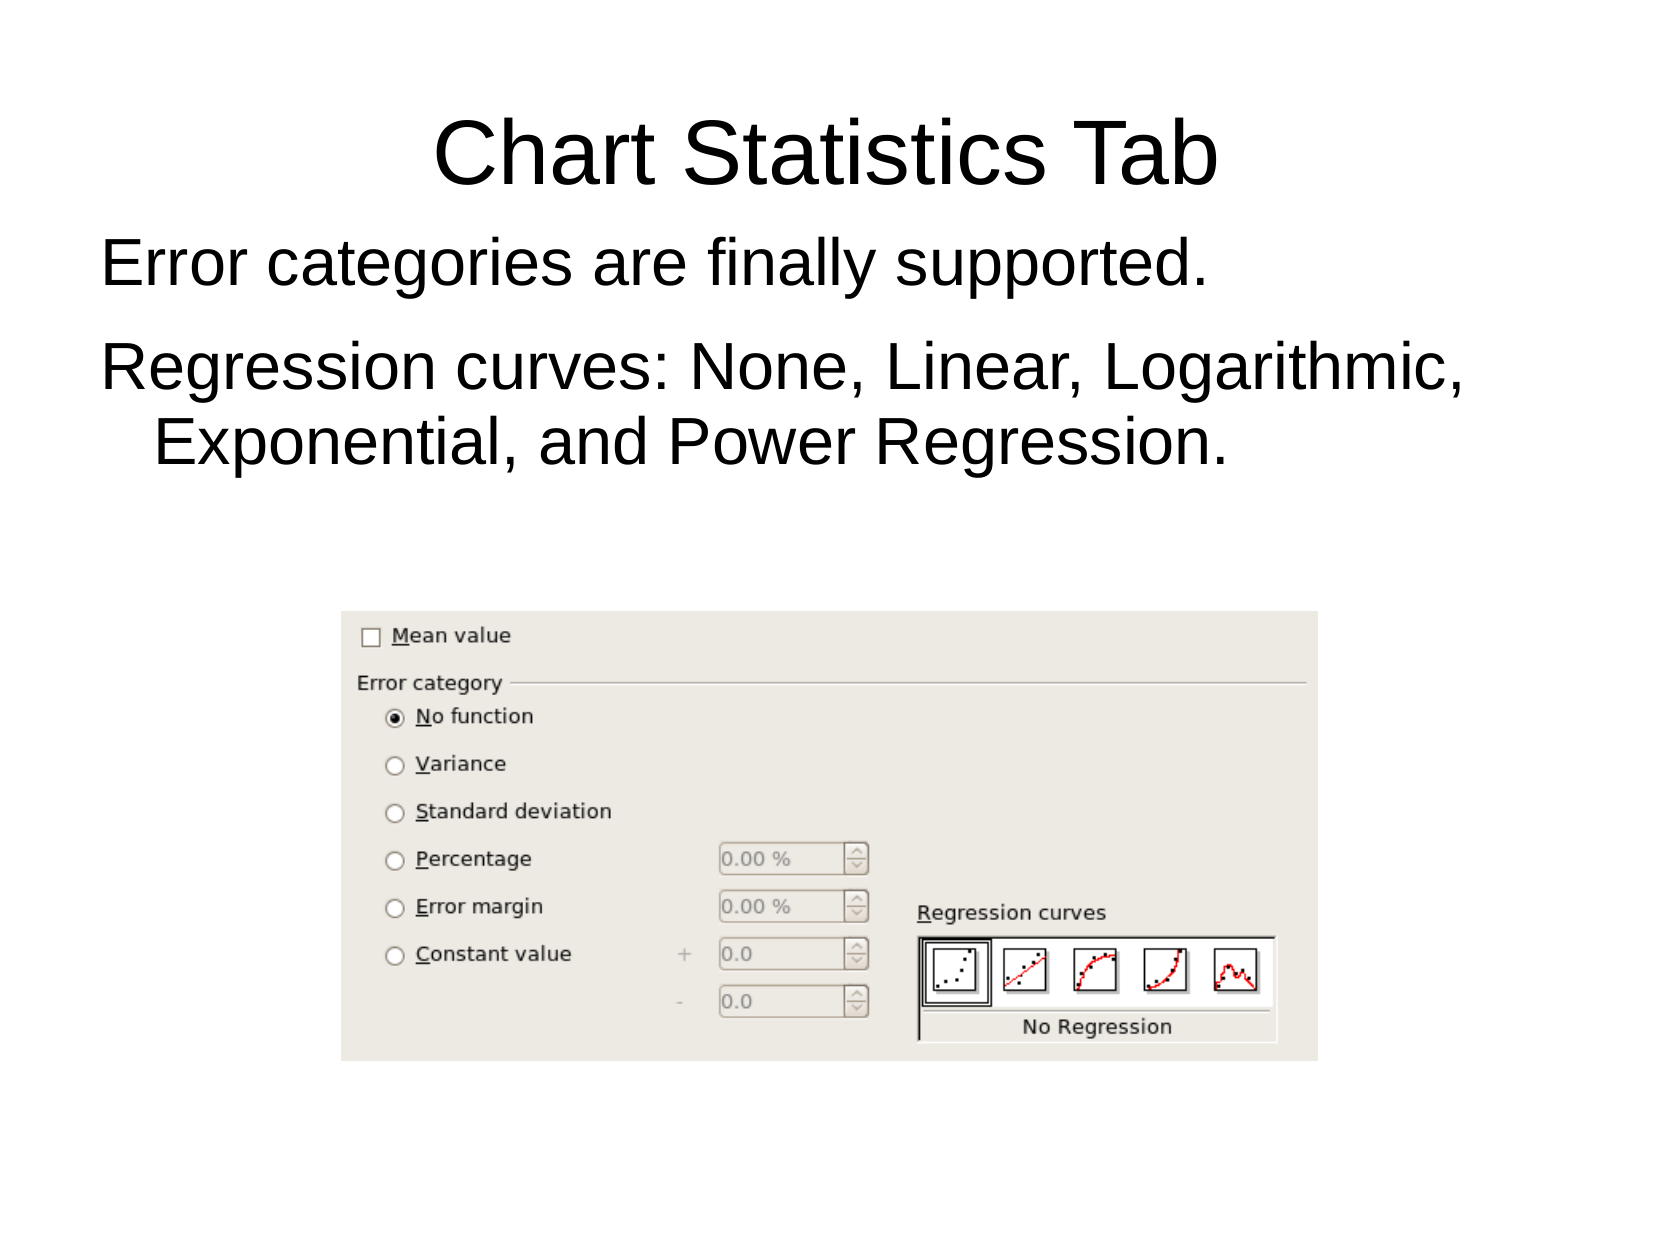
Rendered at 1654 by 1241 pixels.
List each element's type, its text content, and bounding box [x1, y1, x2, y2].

list Error categories are finally supported. Regression curves: None, Linear, Logarithmic, Exponential, and Power Regression. [82, 225, 1571, 1094]
picture [341, 611, 1318, 1061]
title Chart Statistics Tab [82, 56, 1571, 225]
